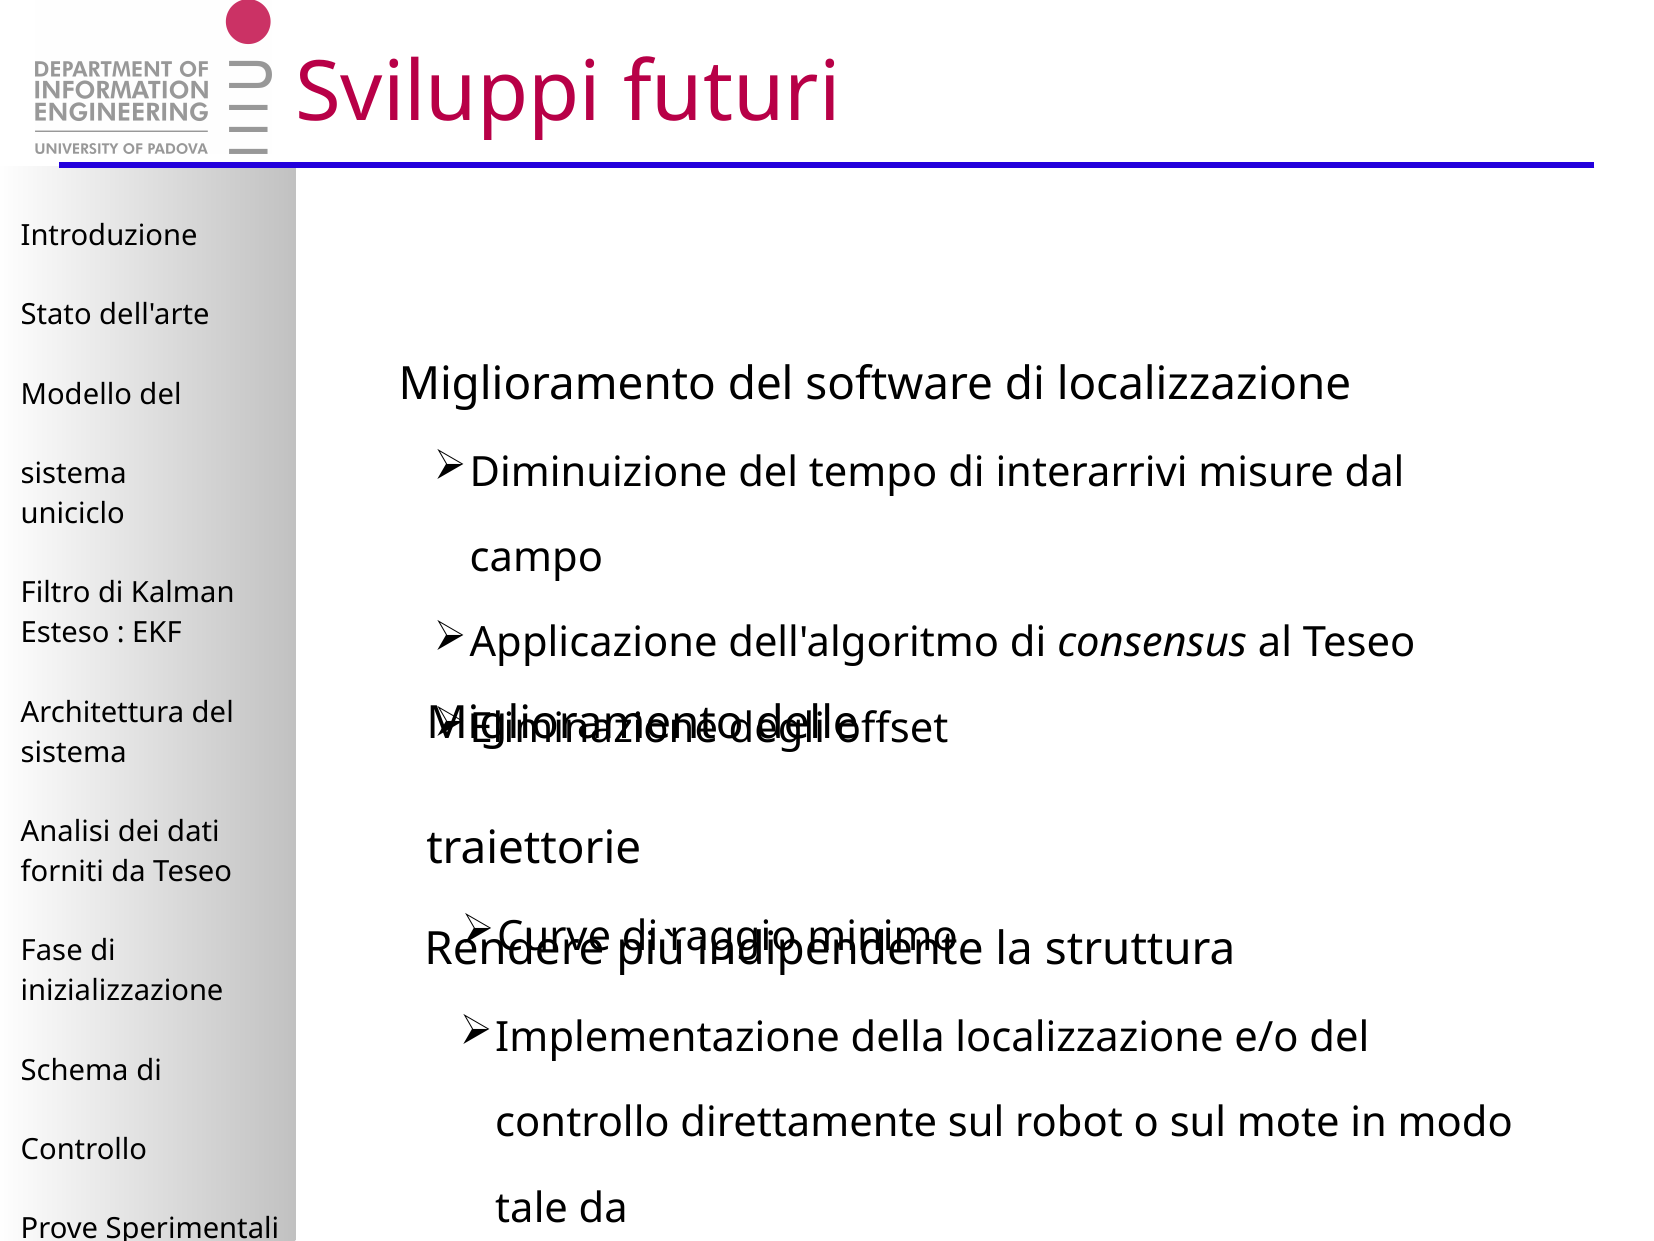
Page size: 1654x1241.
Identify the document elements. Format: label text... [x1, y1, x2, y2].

title Sviluppi futuri [295, 29, 1536, 148]
text_box Rendere più indipendente la struttura Implementazione della localizzazione e/o del controllo direttamente sul robot o sul mote in modo tale da [409, 845, 1565, 1034]
text_box Miglioramento delle traiettorie Curve di raggio minimo [411, 619, 1034, 745]
text_box Introduzione Stato dell'arte Modello del sistema uniciclo Filtro di Kalman Esteso : EKF Architettura del sistema Analisi dei dati forniti da Teseo Fase di inizializzazione Schema di Controllo Prove Sperimentali Conclusioni Sviluppi futuri [5, 206, 302, 1211]
picture [35, 0, 272, 154]
text_box Miglioramento del software di localizzazione Diminuizione del tempo di interarrivi misure dal campo Applicazione dell'algoritmo di consensus al Teseo Eliminazione degli offset [383, 280, 1540, 532]
